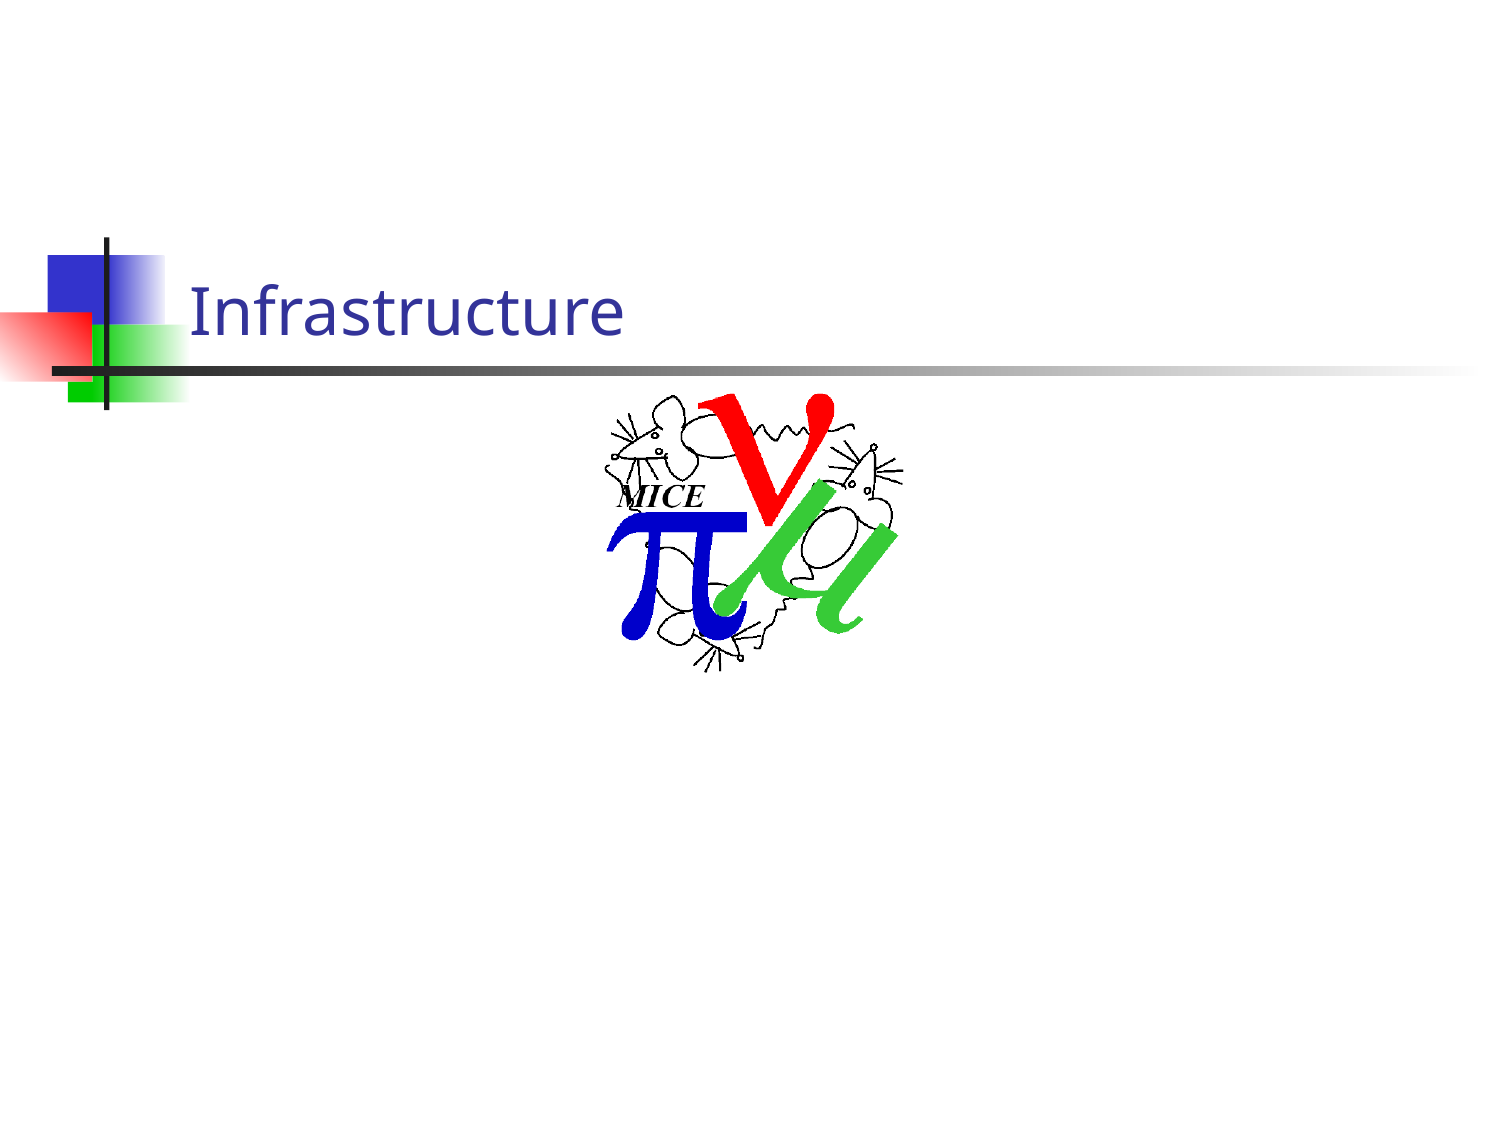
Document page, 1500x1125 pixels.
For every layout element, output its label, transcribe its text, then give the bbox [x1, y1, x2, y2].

picture [575, 376, 930, 696]
title Infrastructure [174, 159, 1450, 363]
